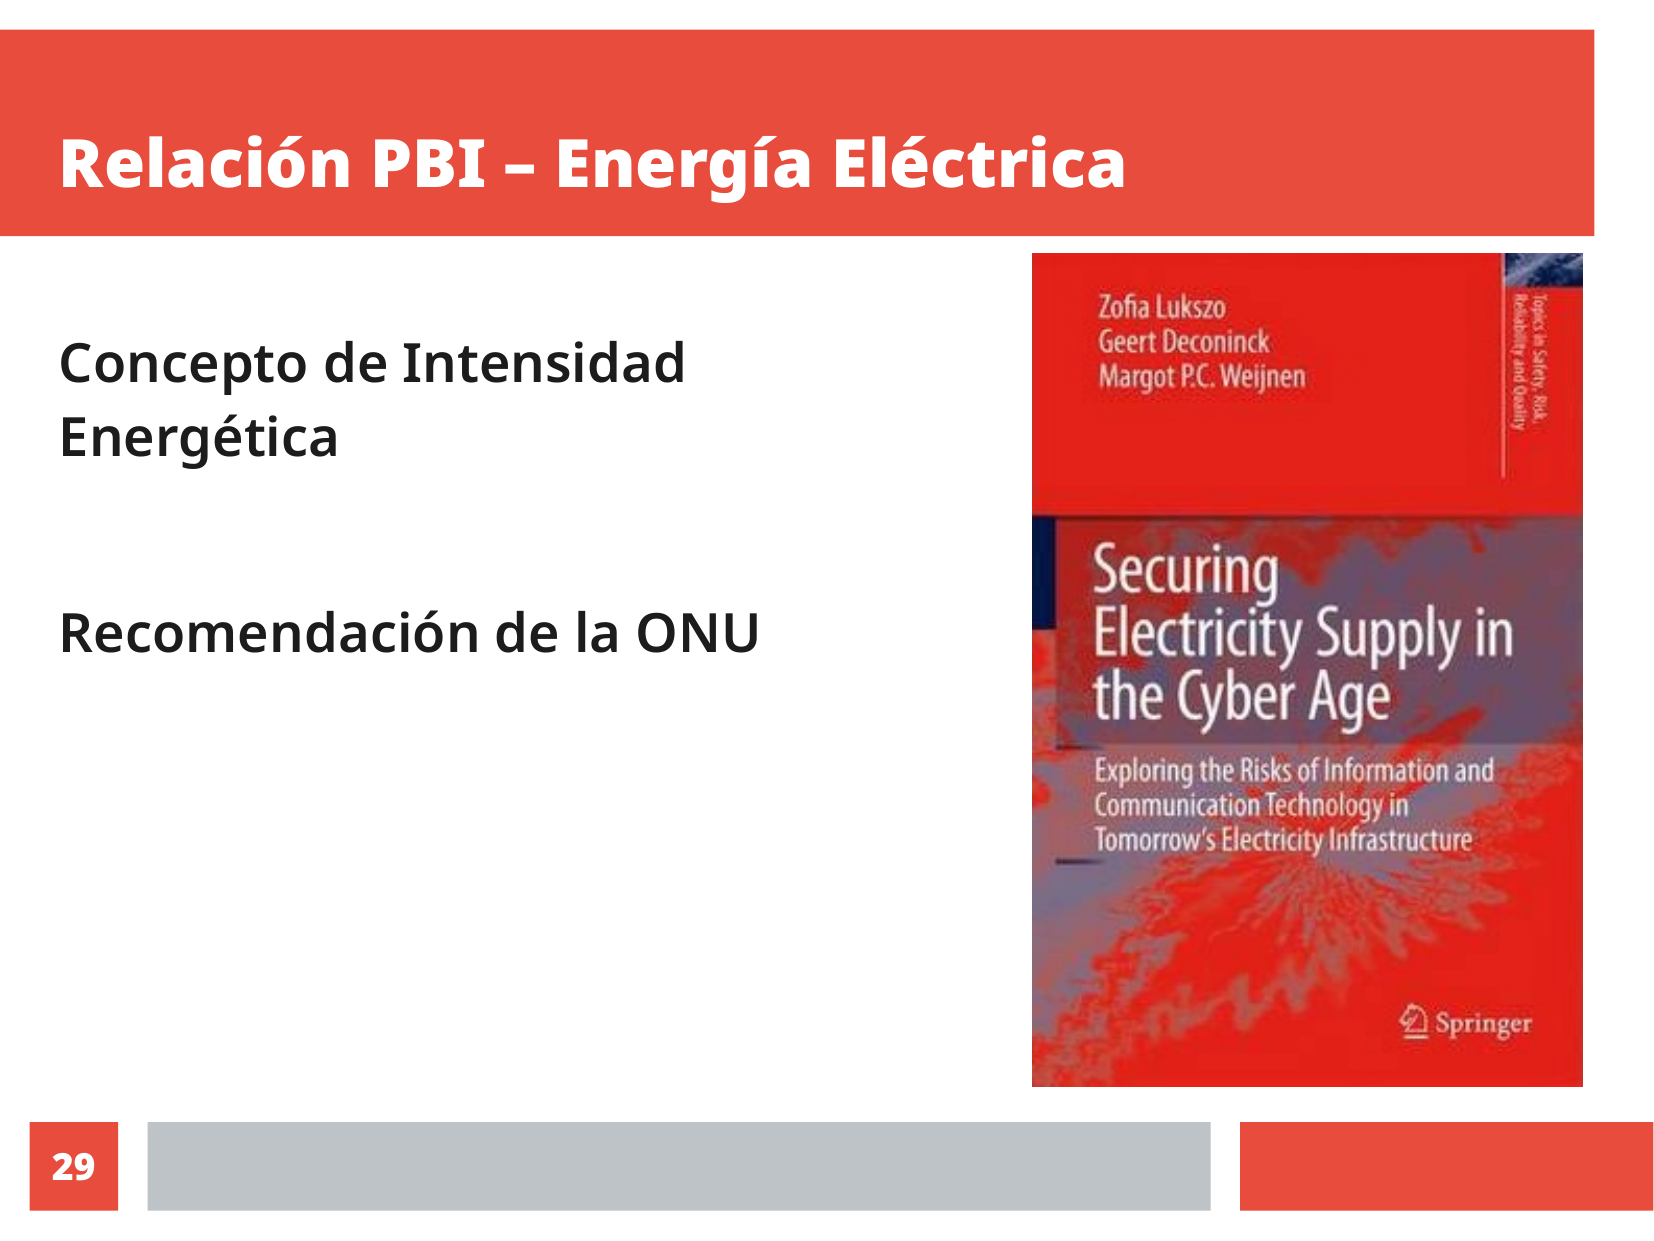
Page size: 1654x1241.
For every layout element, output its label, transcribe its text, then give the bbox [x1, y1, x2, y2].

title Relación PBI – Energía Eléctrica [59, 59, 1595, 207]
list Concepto de Intensidad Energética Recomendación de la ONU [59, 324, 815, 1093]
picture [1032, 253, 1583, 1087]
